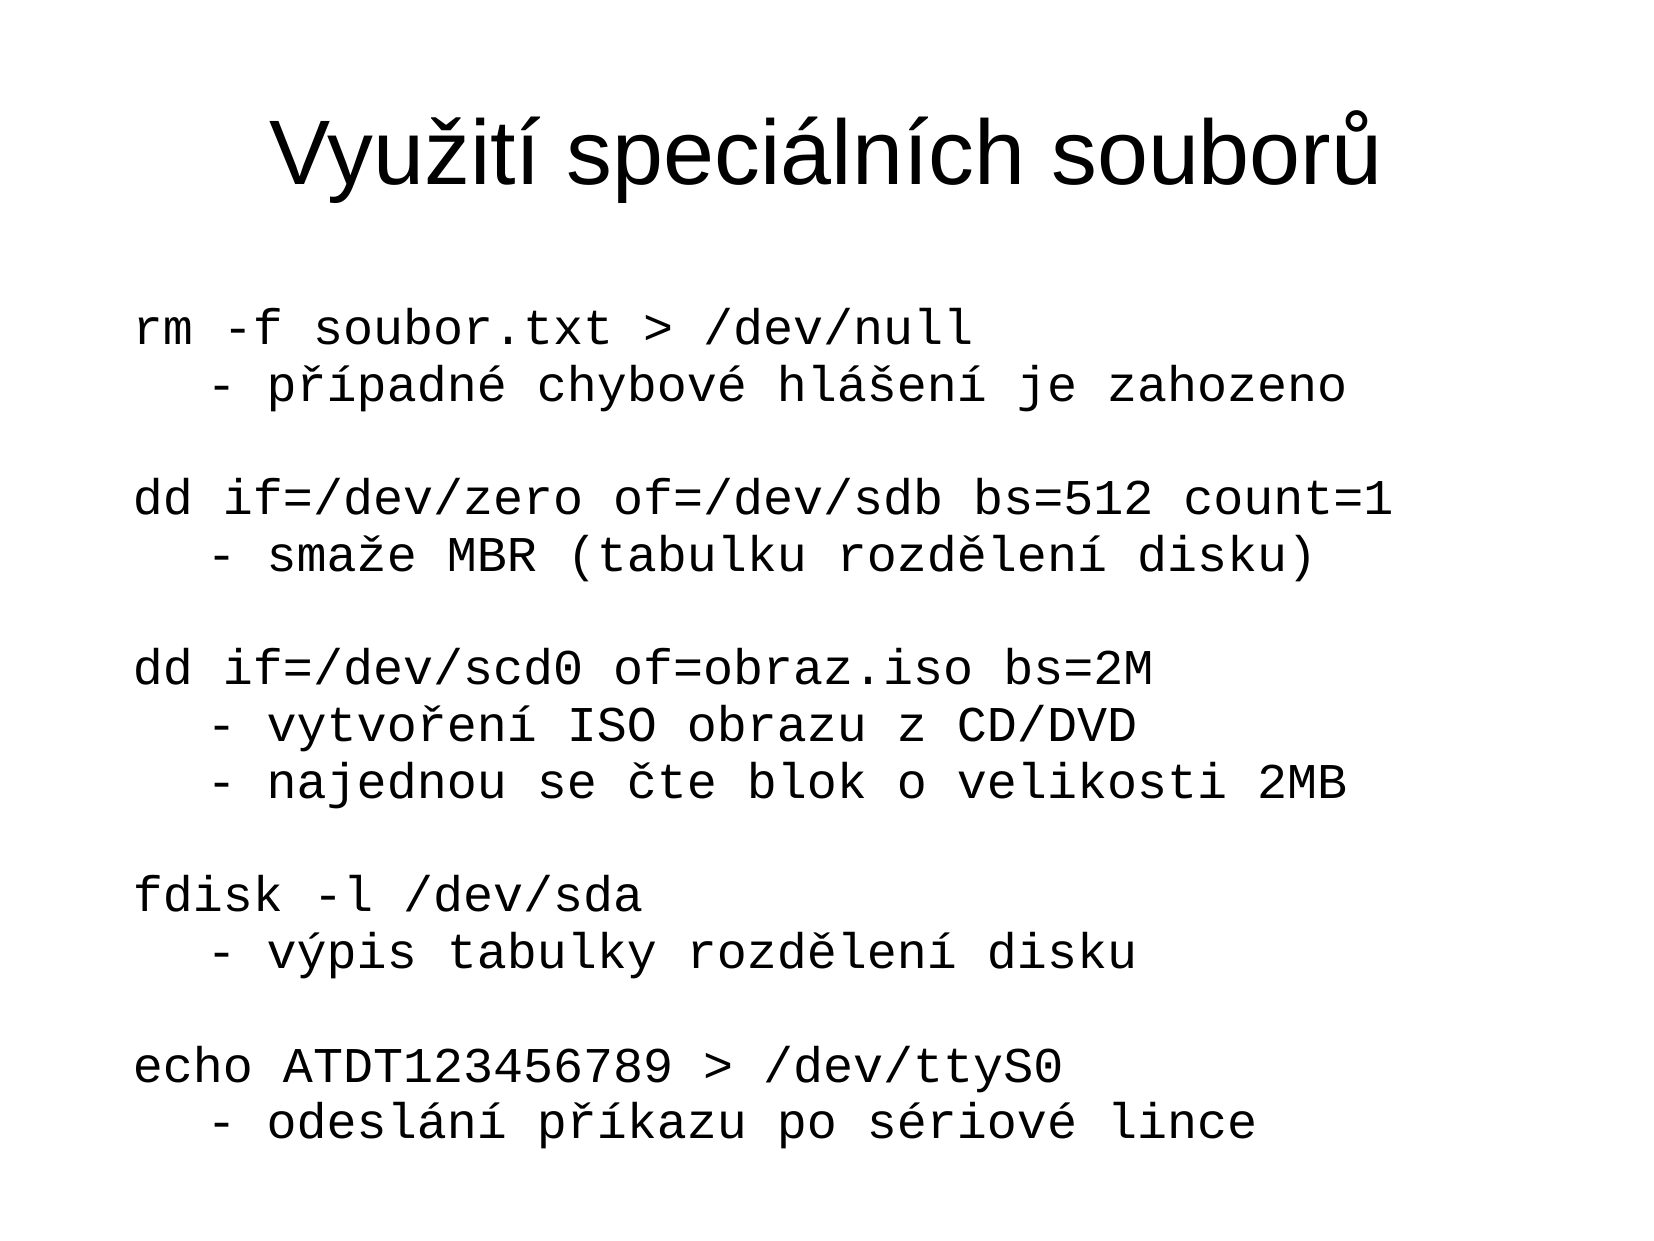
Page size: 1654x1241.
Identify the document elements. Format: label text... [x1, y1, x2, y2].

title Využití speciálních souborů [82, 49, 1571, 257]
text_box rm -f soubor.txt > /dev/null - případné chybové hlášení je zahozeno dd if=/dev/zero of=/dev/sdb bs=512 count=1 - smaže MBR (tabulku rozdělení disku) dd if=/dev/scd0 of=obraz.iso bs=2M - vytvoření ISO obrazu z CD/DVD - najednou se čte blok o velikosti 2MB fdisk -l /dev/sda - výpis tabulky rozdělení disku echo ATDT123456789 > /dev/ttyS0 - odeslání příkazu po sériové lince [118, 295, 1536, 1117]
